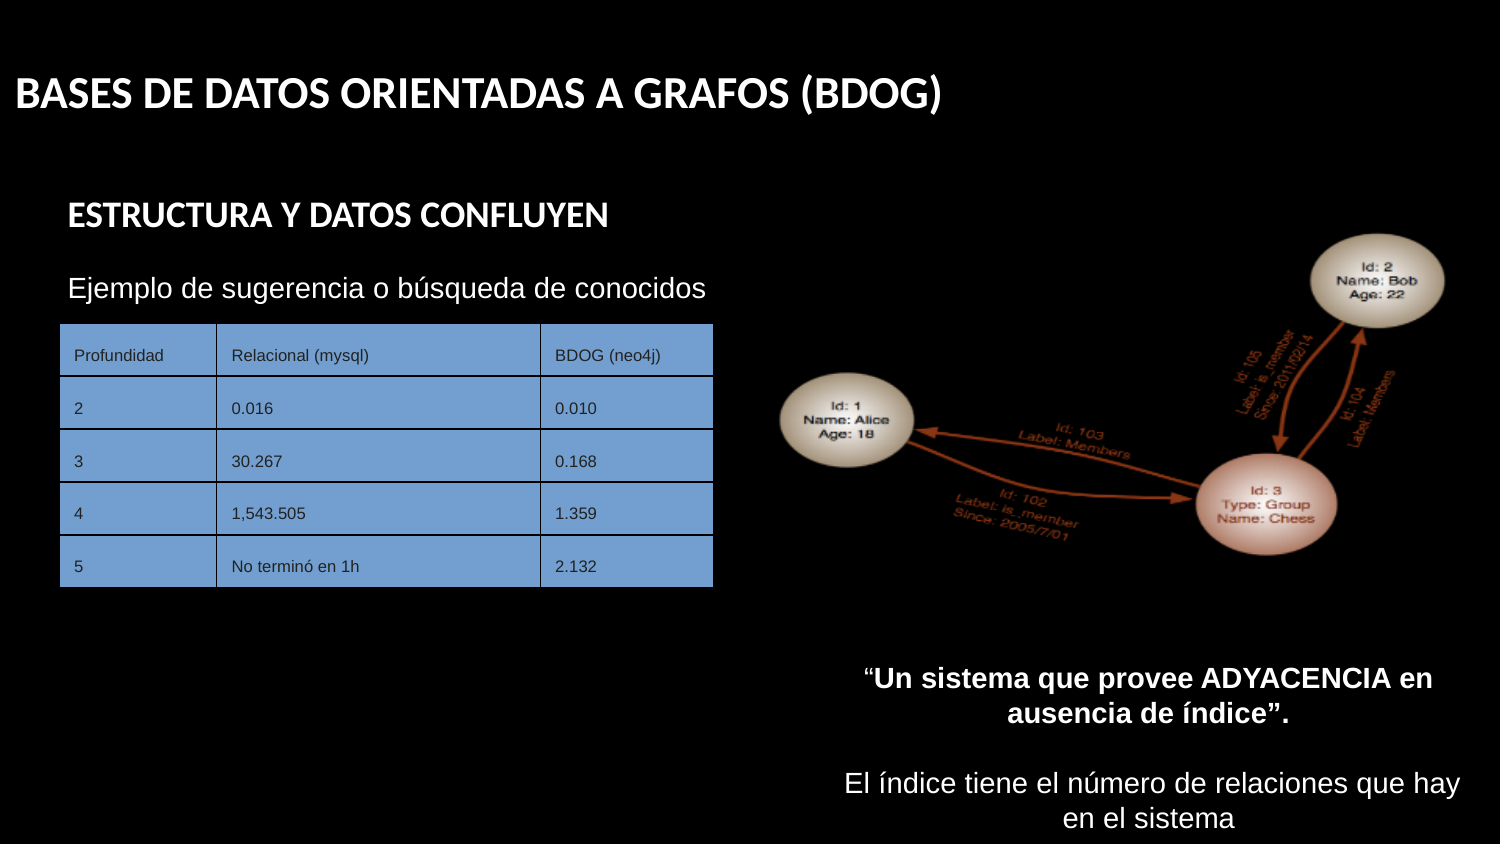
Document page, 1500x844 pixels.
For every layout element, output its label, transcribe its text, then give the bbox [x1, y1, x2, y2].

text_box Escabilidad / Rendimiento. “Un sistema que provee ADYACENCIA en ausencia de índice”. El índice tiene el número de relaciones que hay en el sistema [807, 574, 1491, 787]
picture [756, 220, 1468, 575]
table_cell 3 [60, 430, 216, 481]
table_cell 1,543.505 [217, 483, 540, 534]
table_cell No terminó en 1h [217, 536, 540, 587]
table_cell 5 [60, 536, 216, 587]
table_cell 30.267 [217, 430, 540, 481]
text_box Ejemplo de sugerencia o búsqueda de conocidos [52, 253, 1003, 300]
text_box BASES DE DATOS ORIENTADAS A GRAFOS (BDOG) [0, 0, 1137, 151]
table_header Relacional (mysql) [217, 324, 540, 375]
table_cell 4 [60, 483, 216, 534]
table_cell 2 [60, 377, 216, 428]
table_header Profundidad [60, 324, 216, 375]
table_cell 0.016 [217, 377, 540, 428]
table_cell 1.359 [541, 483, 713, 534]
text_box ESTRUCTURA Y DATOS CONFLUYEN [52, 174, 912, 231]
table_cell 0.168 [541, 430, 713, 481]
table_header BDOG (neo4j) [541, 324, 713, 375]
table_cell 0.010 [541, 377, 713, 428]
table_cell 2.132 [541, 536, 713, 587]
